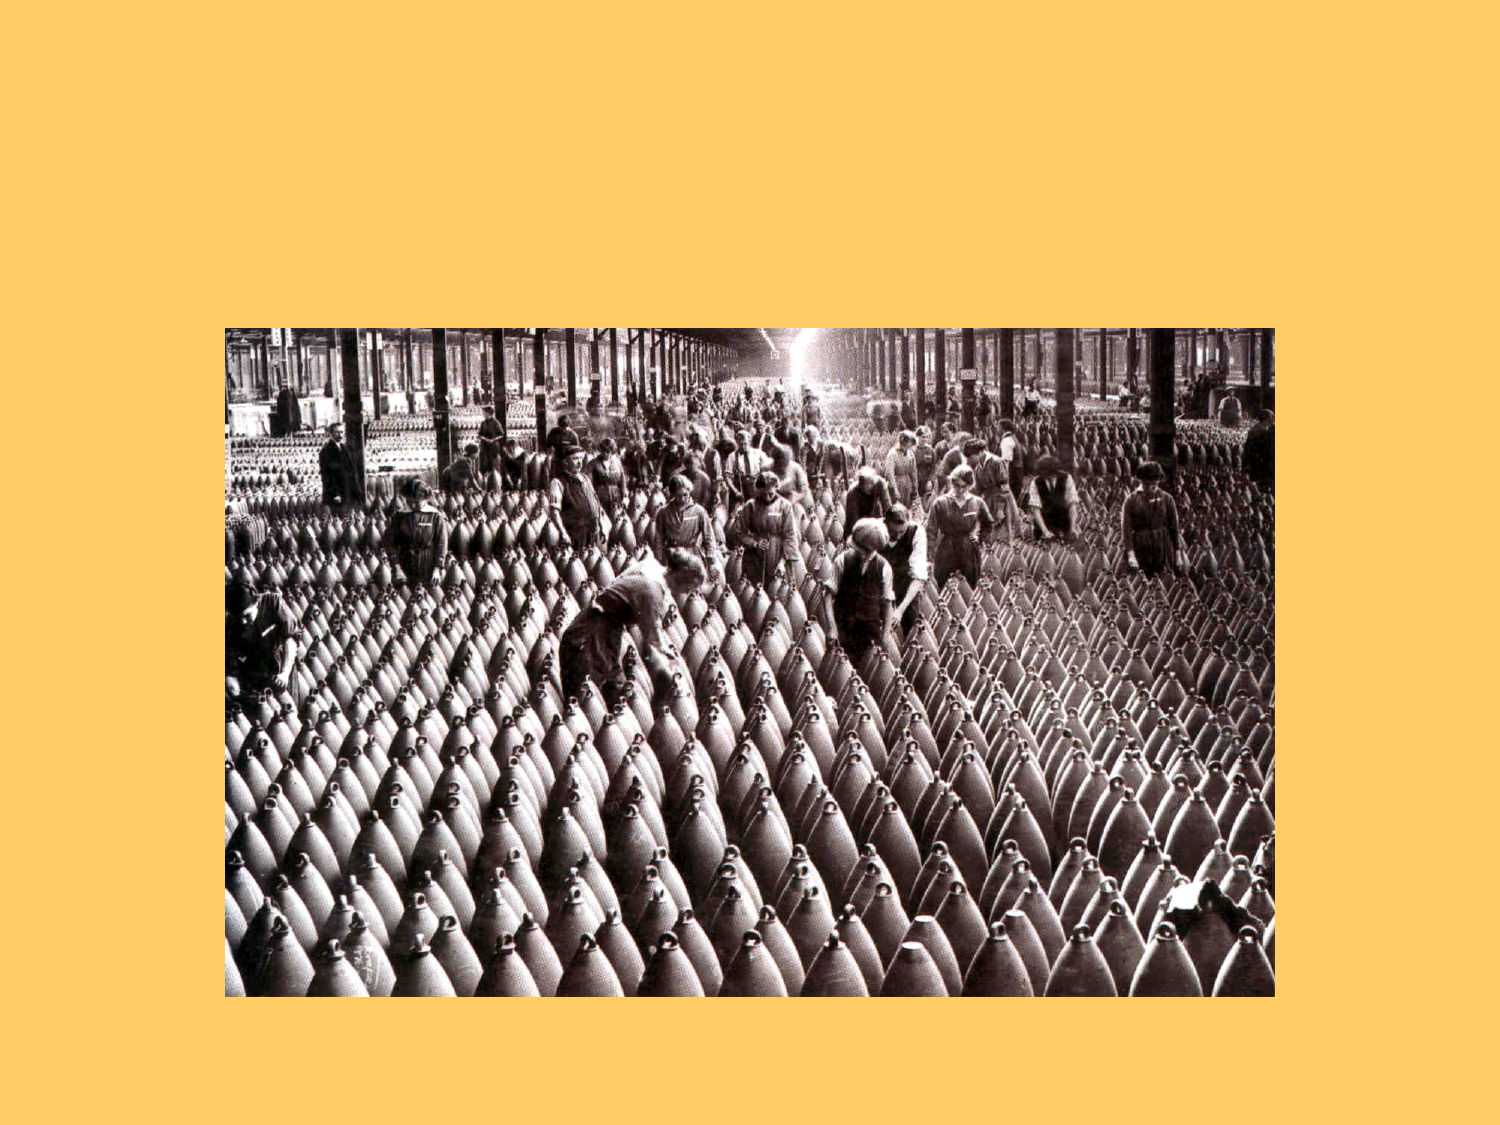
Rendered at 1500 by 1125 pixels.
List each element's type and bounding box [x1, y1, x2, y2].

picture [225, 328, 1275, 997]
